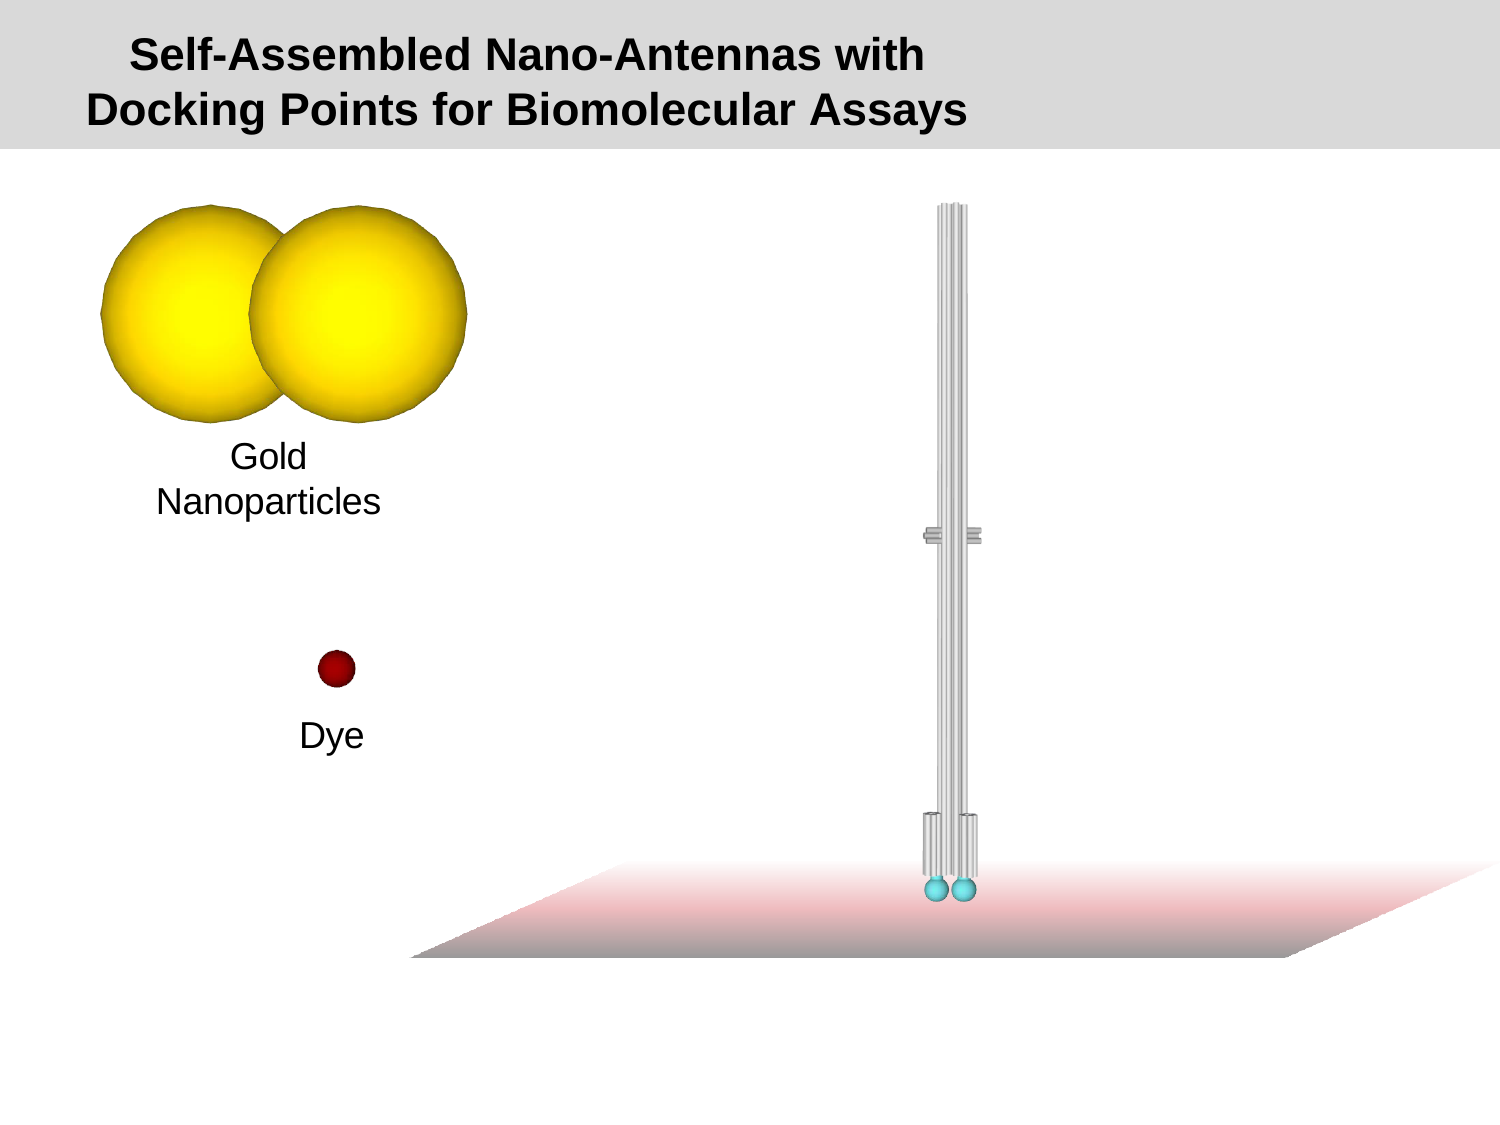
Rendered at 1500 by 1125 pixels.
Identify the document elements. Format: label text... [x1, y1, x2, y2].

title Self-Assembled Nano-Antennas with Docking Points for Biomolecular Assays [83, 22, 973, 137]
text_box Dye [297, 709, 368, 759]
picture [409, 174, 1500, 958]
text_box Gold Nanoparticles [152, 430, 386, 525]
picture [100, 201, 470, 426]
picture [317, 649, 356, 688]
text_box [0, 0, 1500, 149]
